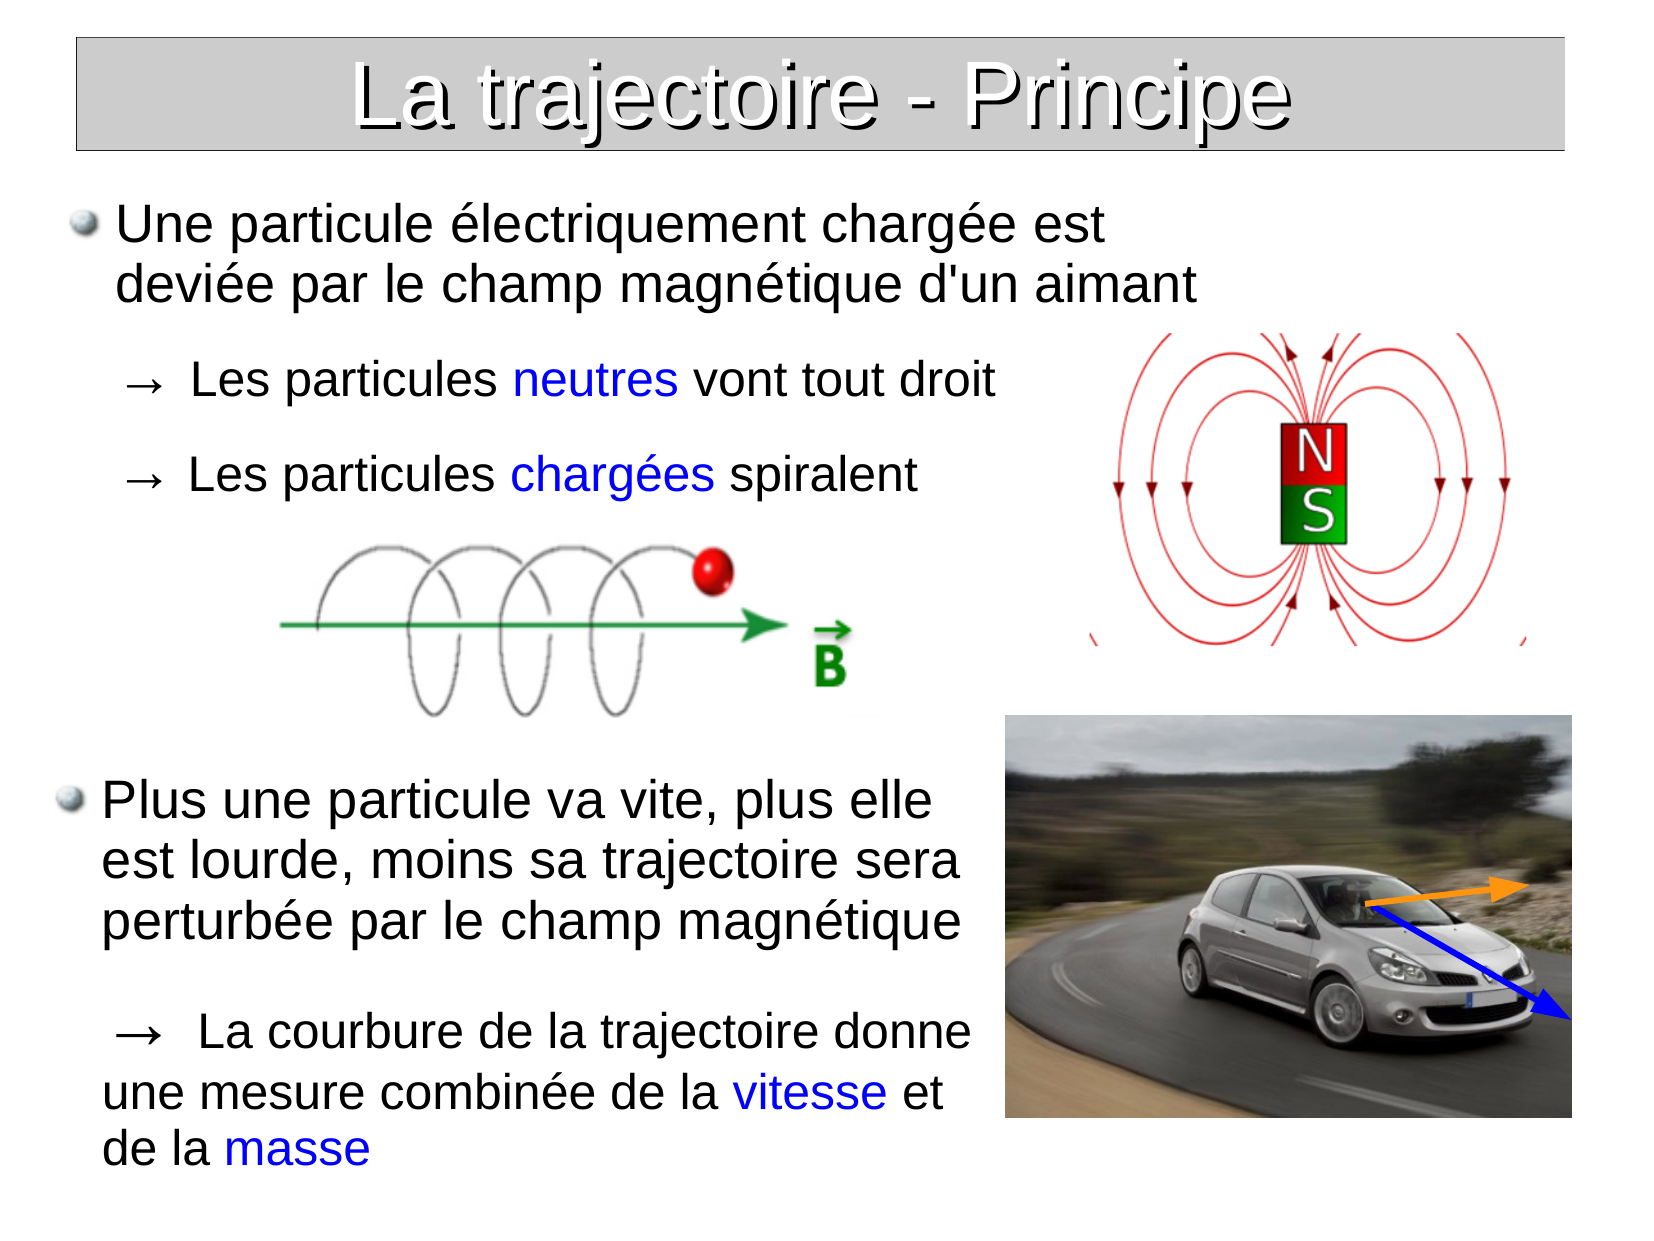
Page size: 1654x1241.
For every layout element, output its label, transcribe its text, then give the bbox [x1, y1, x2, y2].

picture [1005, 715, 1572, 1118]
picture [1050, 315, 1561, 661]
title La trajectoire - Principe [76, 37, 1565, 151]
list Plus une particule va vite, plus elle est lourde, moins sa trajectoire sera perturbée par le champ magnétique → La courbure de la trajectoire donne une mesure combinée de la vitesse et de la masse [30, 769, 994, 1196]
list Une particule électriquement chargée est deviée par le champ magnétique d'un aimant → Les particules neutres vont tout droit → Les particules chargées spiralent [44, 193, 1255, 546]
picture [239, 546, 885, 753]
